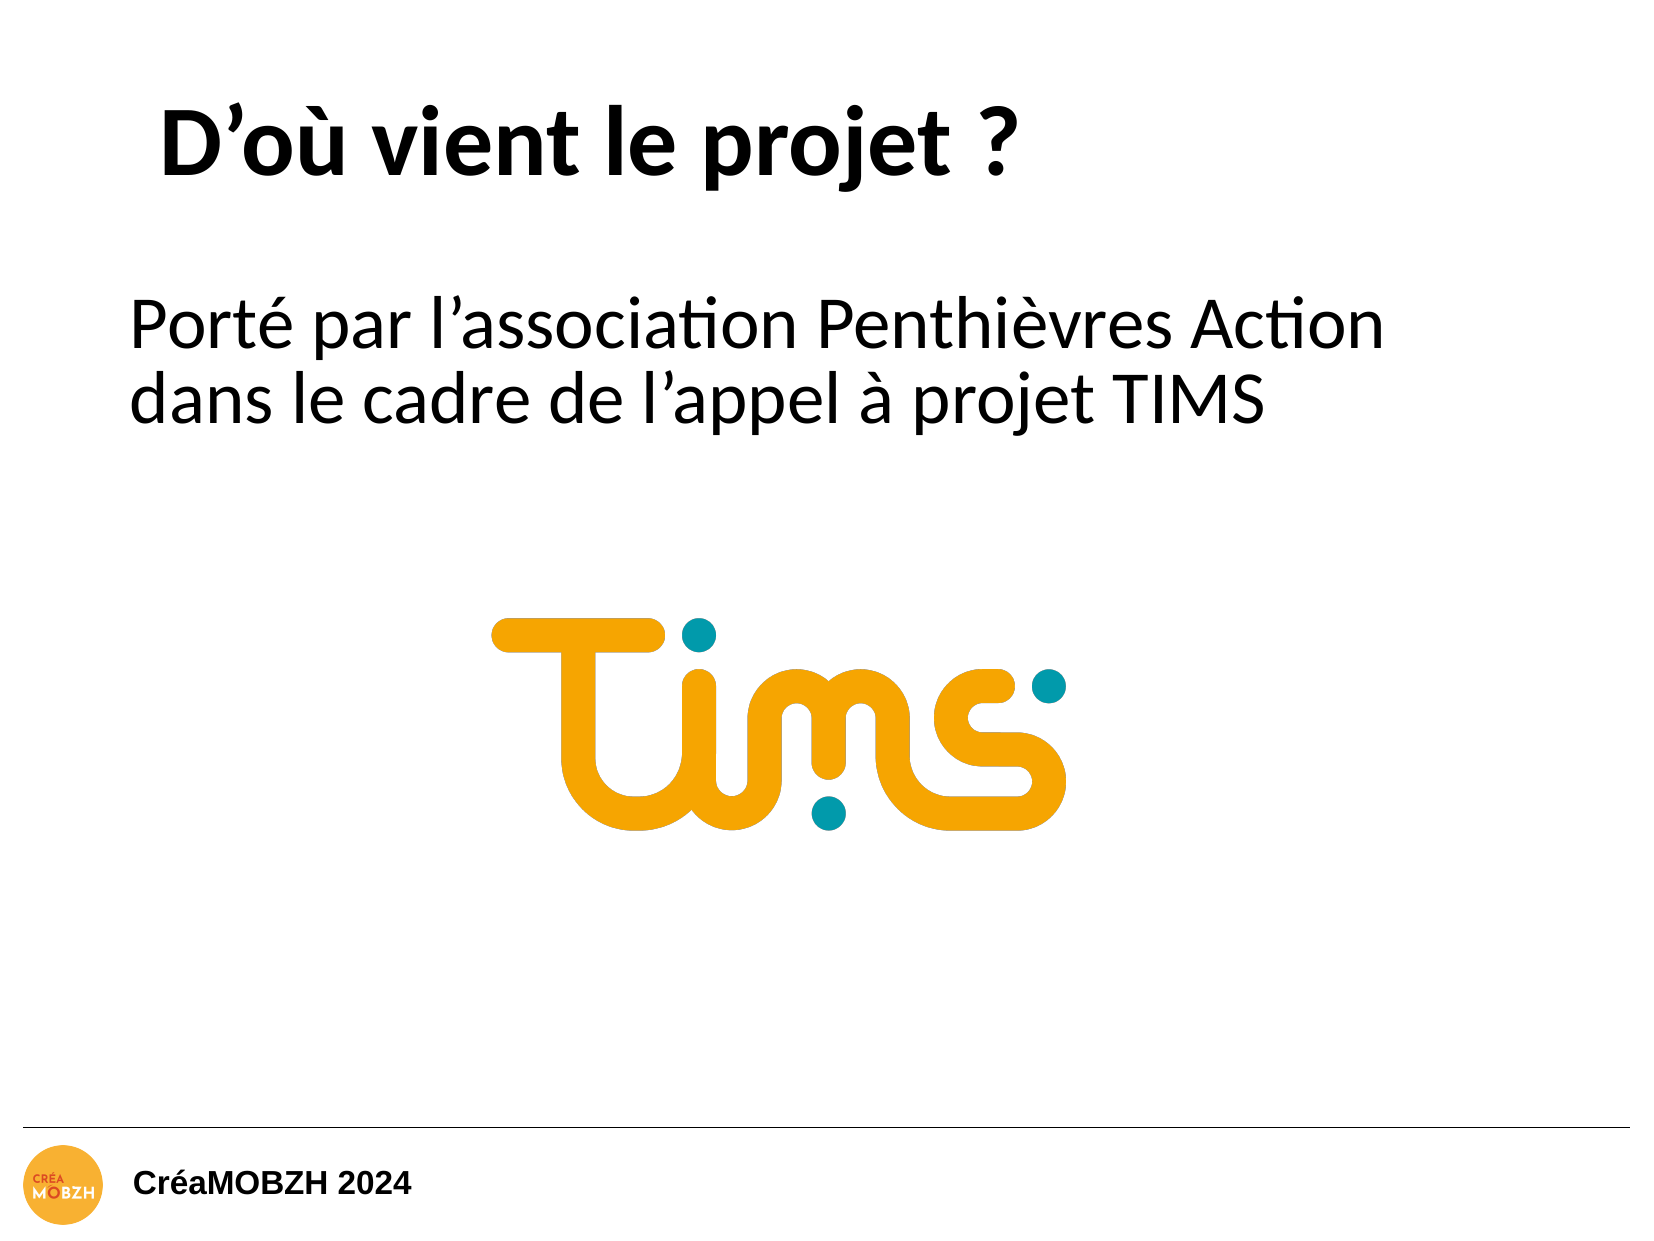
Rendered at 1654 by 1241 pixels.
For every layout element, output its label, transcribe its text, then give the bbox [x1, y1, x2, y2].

text_box CréaMOBZH 2024 [118, 1157, 1040, 1241]
title D’où vient le projet ? [11, 47, 1347, 255]
list Porté par l’association Penthièvres Action dans le cadre de l’appel à projet TIMS [59, 291, 1548, 1111]
picture [23, 1145, 103, 1225]
picture [437, 528, 1158, 934]
